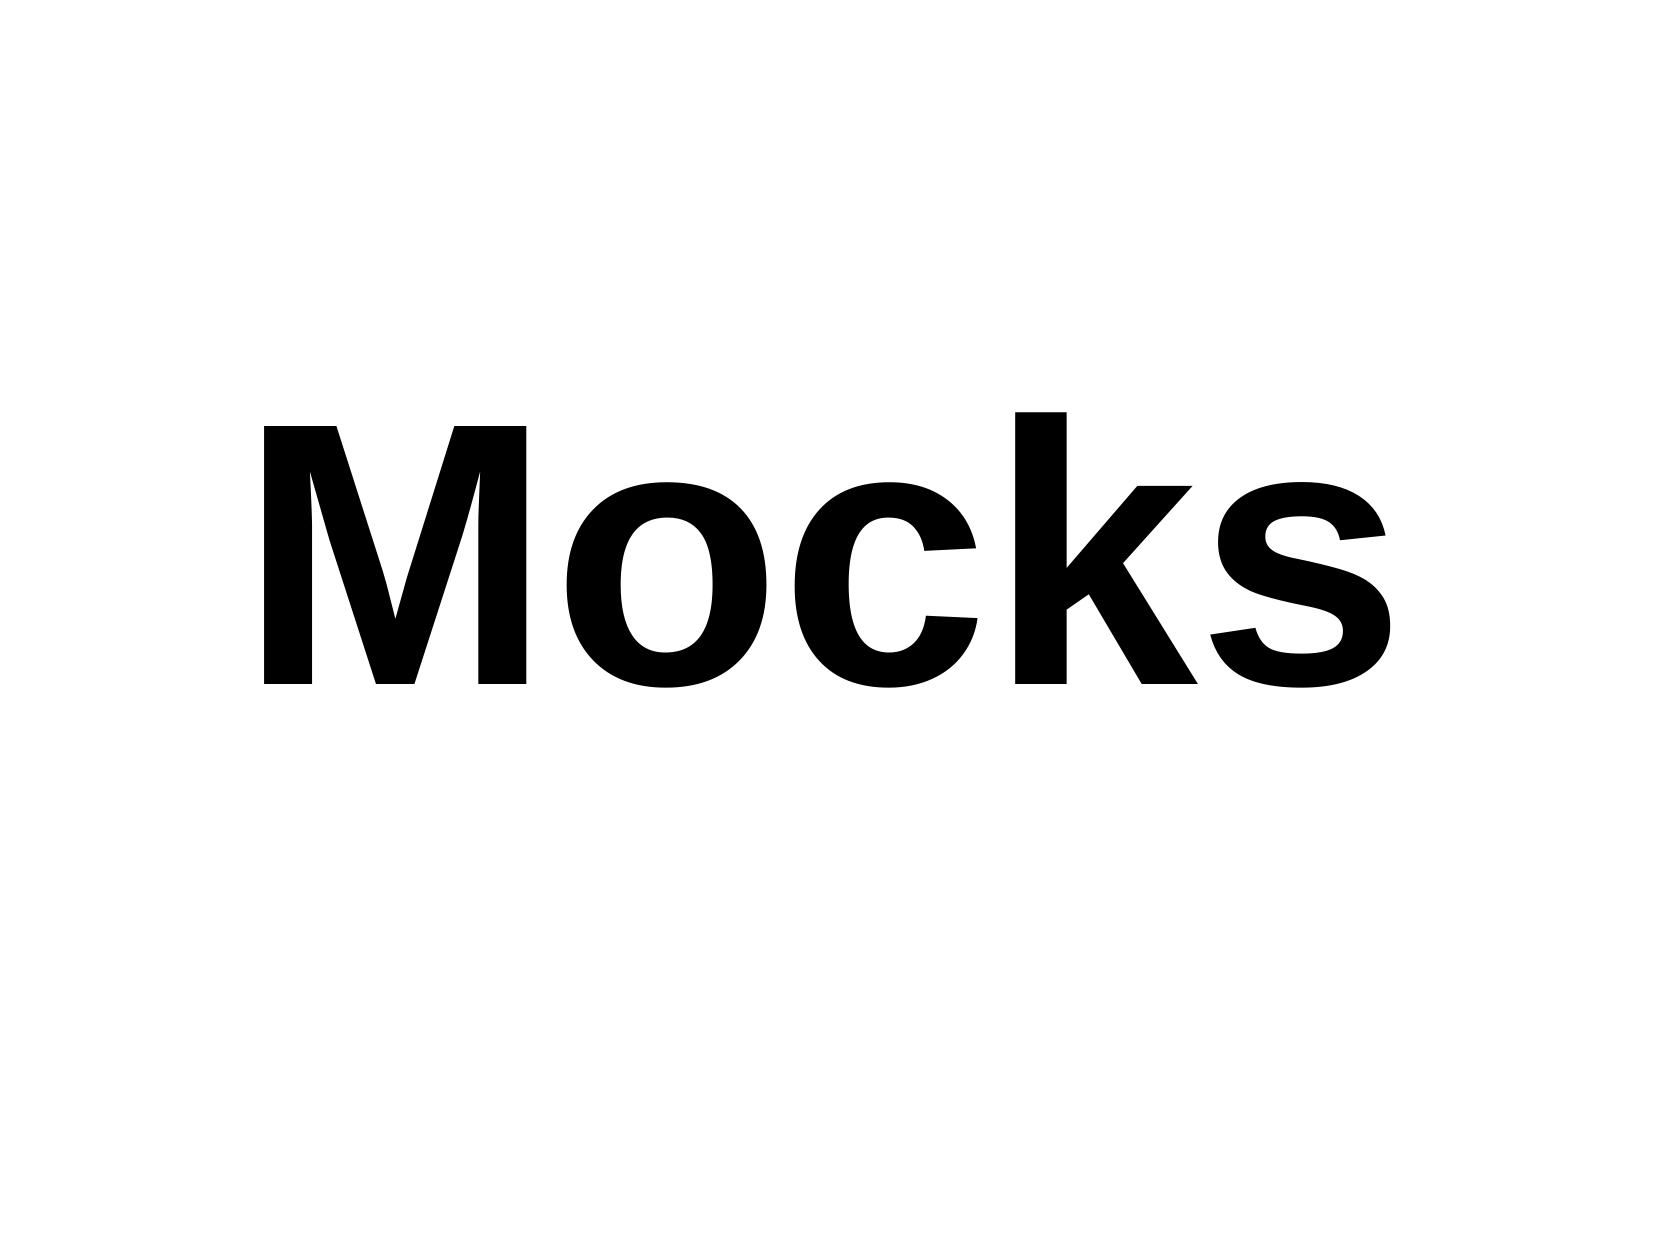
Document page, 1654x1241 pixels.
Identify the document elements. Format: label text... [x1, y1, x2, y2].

text_box Mocks [225, 337, 1422, 772]
